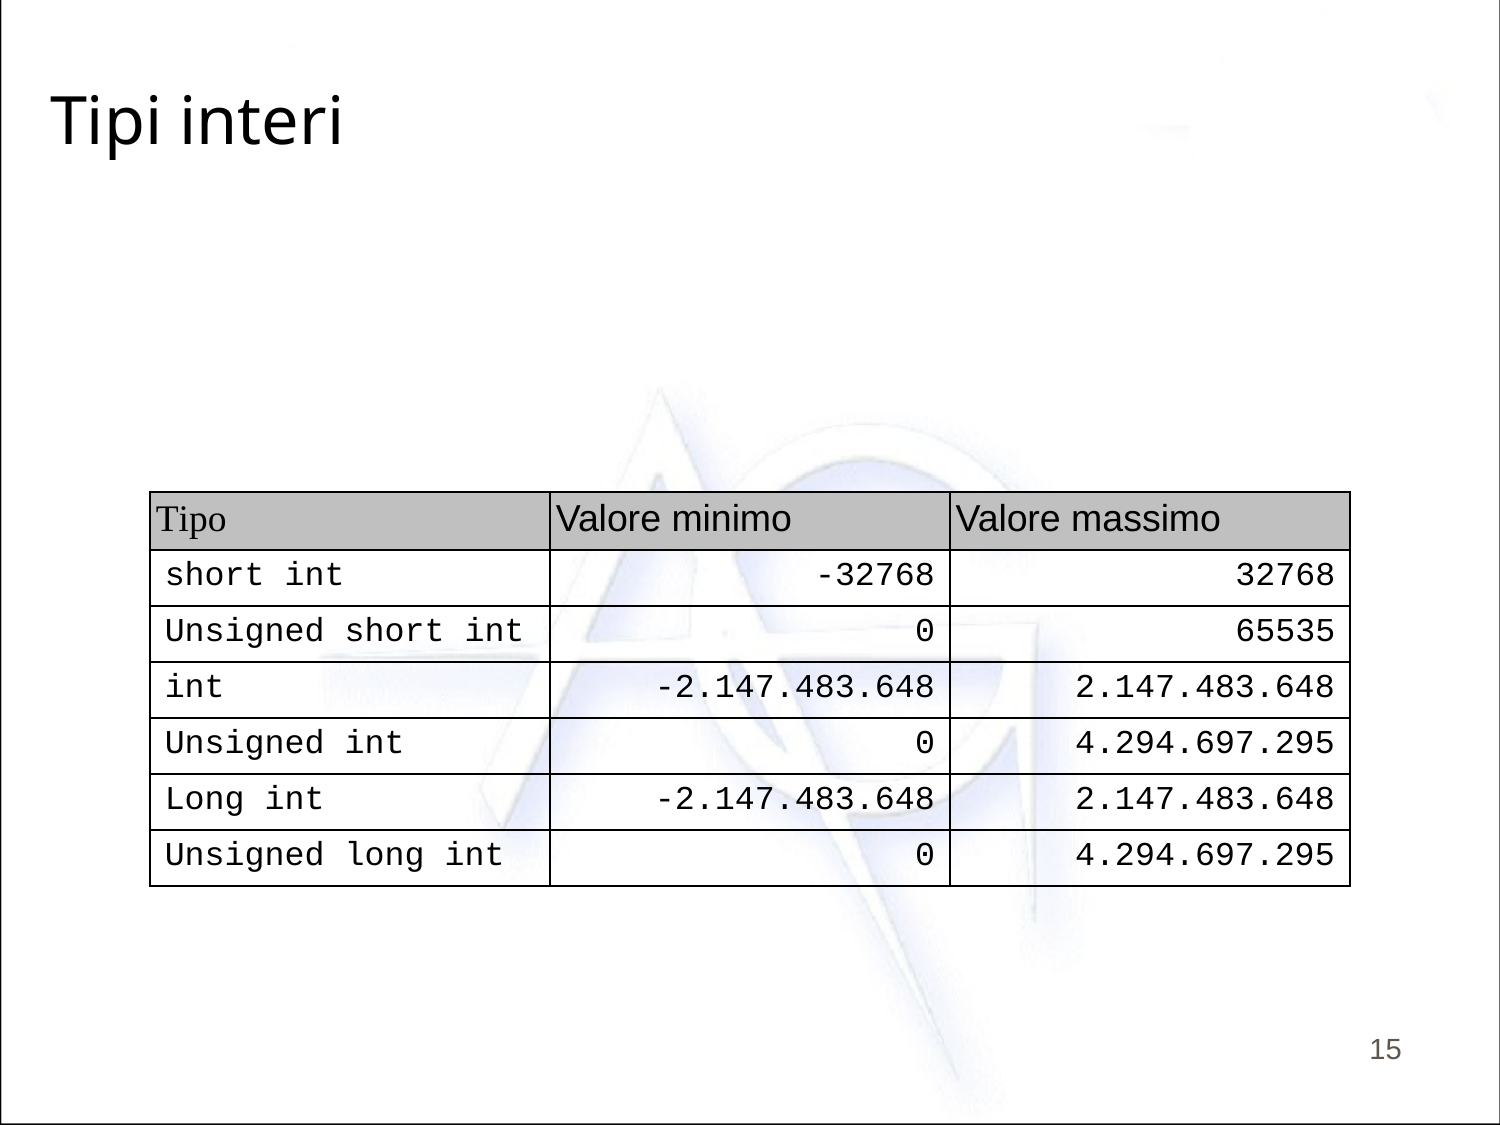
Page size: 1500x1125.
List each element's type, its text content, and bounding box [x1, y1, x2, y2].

table_cell -2.147.483.648 [551, 663, 949, 717]
table_cell 0 [551, 719, 949, 773]
table_cell Unsigned int [151, 719, 549, 773]
table_header Valore massimo [951, 493, 1349, 549]
table_cell 2.147.483.648 [951, 775, 1349, 829]
table_header Valore minimo [551, 493, 949, 549]
table_cell Unsigned long int [151, 831, 549, 885]
table_cell 2.147.483.648 [951, 663, 1349, 717]
table_cell 32768 [951, 551, 1349, 605]
table_cell 4.294.697.295 [951, 831, 1349, 885]
title Tipi interi [49, 0, 1438, 251]
table_cell -2.147.483.648 [551, 775, 949, 829]
table_cell Unsigned short int [151, 607, 549, 661]
table_cell short int [151, 551, 549, 605]
picture [0, 0, 1500, 1125]
table_cell 0 [551, 831, 949, 885]
table_cell 4.294.697.295 [951, 719, 1349, 773]
table_cell -32768 [551, 551, 949, 605]
table_header Tipo [151, 493, 549, 549]
table_cell 0 [551, 607, 949, 661]
table_cell int [151, 663, 549, 717]
table_cell 65535 [951, 607, 1349, 661]
table_cell Long int [151, 775, 549, 829]
